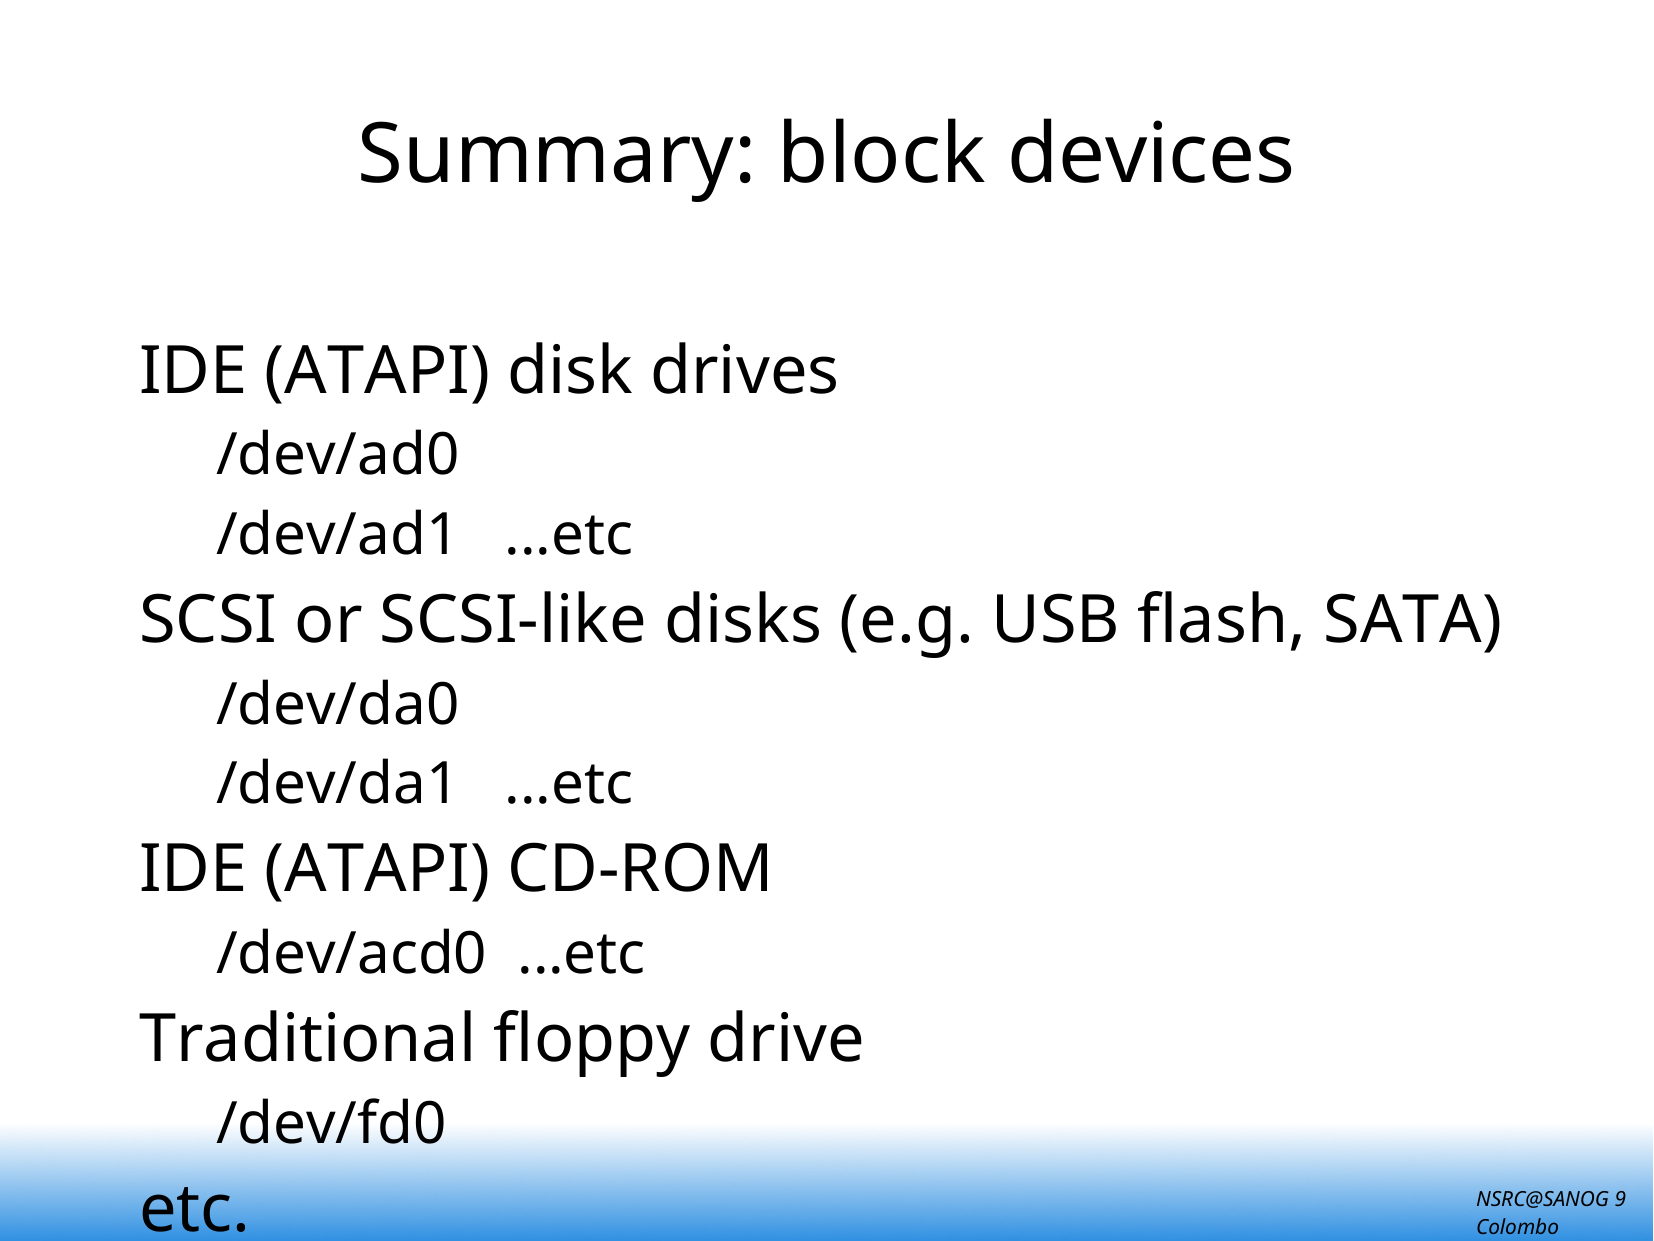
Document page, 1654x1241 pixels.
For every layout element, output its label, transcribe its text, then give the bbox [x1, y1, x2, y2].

title Summary: block devices [121, 46, 1534, 254]
picture [386, 1133, 402, 1139]
picture [246, 1133, 262, 1139]
list IDE (ATAPI) disk drives /dev/ad0 /dev/ad1 ...etc SCSI or SCSI-like disks (e.g. USB flash, SATA) /dev/da0 /dev/da1 ...etc IDE (ATAPI) CD-ROM /dev/acd0 ...etc Traditional floppy drive /dev/fd0 etc. [121, 322, 1561, 1133]
picture [422, 1133, 437, 1139]
picture [0, 1122, 1653, 1241]
